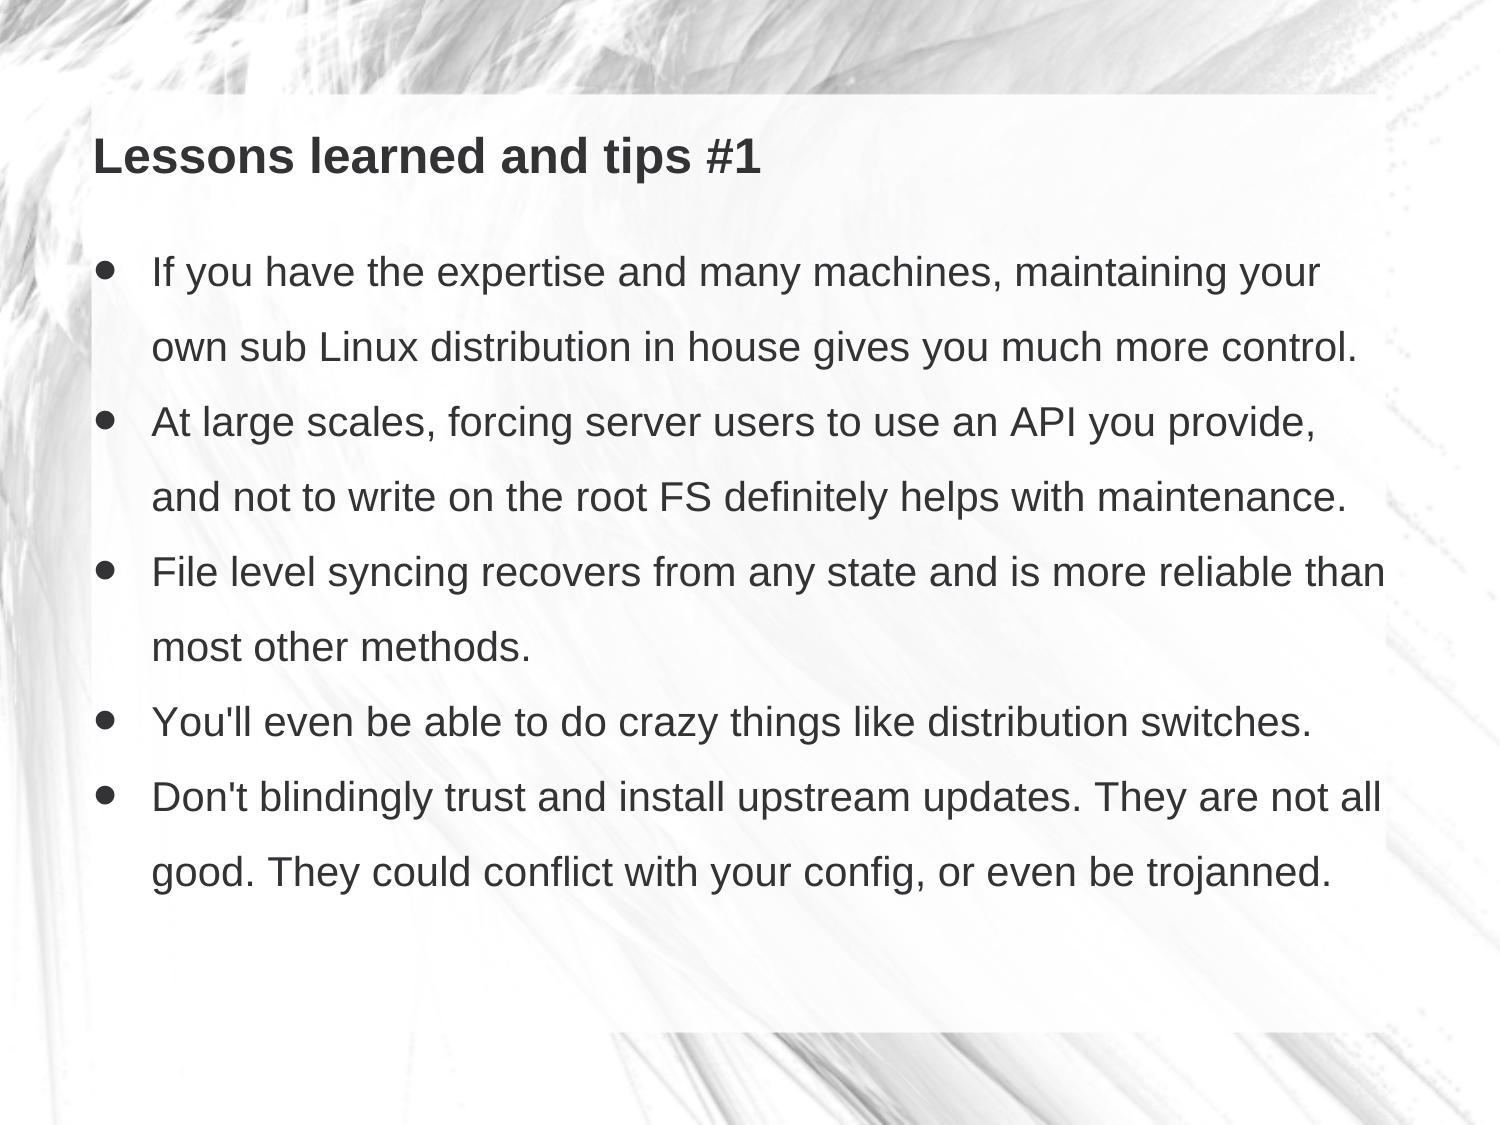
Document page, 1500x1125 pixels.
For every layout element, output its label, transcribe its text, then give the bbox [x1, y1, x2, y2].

title Lessons learned and tips #1 [52, 108, 1448, 205]
list If you have the expertise and many machines, maintaining your own sub Linux distribution in house gives you much more control. At large scales, forcing server users to use an API you provide, and not to write on the root FS definitely helps with maintenance. File level syncing recovers from any state and is more reliable than most other methods. You'll even be able to do crazy things like distribution switches. Don't blindingly trust and install upstream updates. They are not all good. They could conflict with your config, or even be trojanned. [61, 204, 1412, 1047]
picture [0, 0, 1500, 1125]
